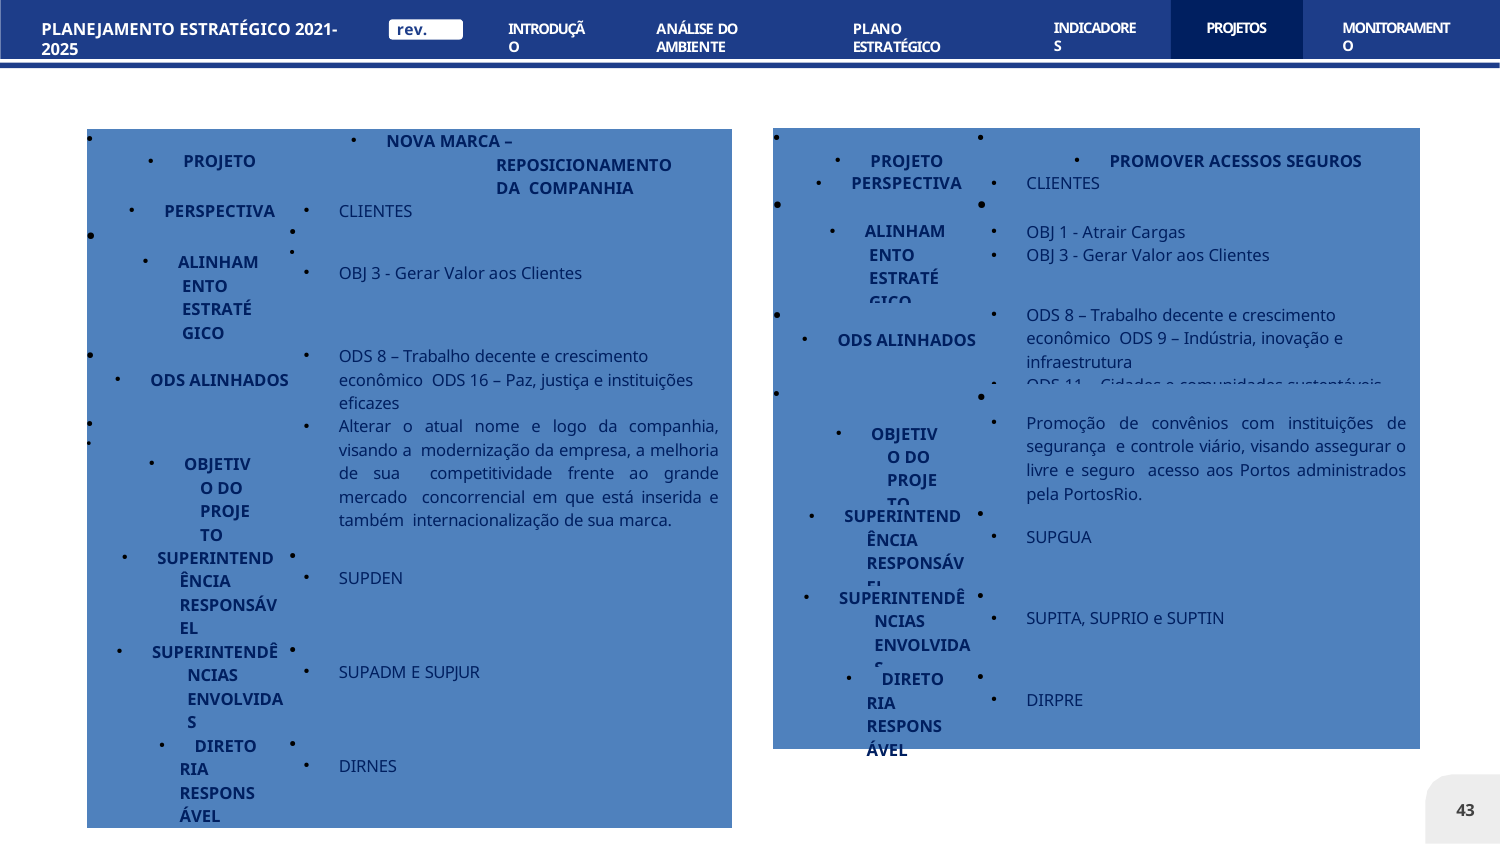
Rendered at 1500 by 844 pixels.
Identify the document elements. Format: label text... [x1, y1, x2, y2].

table_cell CLIENTES [977, 172, 1420, 192]
text_box [1425, 774, 1500, 844]
text_box rev. 2022 [394, 17, 457, 41]
table_cell OBJ 3 - Gerar Valor aos Clientes [289, 223, 732, 344]
table_header PROJETO [87, 129, 289, 199]
text_box ANÁLISE DO AMBIENTE [654, 17, 796, 40]
table_cell OBJETIVO DO PROJETO [773, 384, 977, 505]
text_box MONITORAMENTO [1340, 16, 1453, 39]
table_cell ALINHAMENTO ESTRATÉGICO [87, 223, 289, 344]
table_cell PERSPECTIVA [87, 199, 289, 223]
table_cell ALINHAMENTO ESTRATÉGICO [773, 192, 977, 303]
table_cell SUPERINTENDÊNCIAS ENVOLVIDAS [87, 640, 289, 734]
text_box INTRODUÇÃO [506, 17, 589, 40]
table_cell ODS 8 – Trabalho decente e crescimento econômico ODS 9 – Indústria, inovação e infraestrutura ODS 11 – Cidades e comunidades sustentáveis [977, 303, 1420, 384]
text_box PLANEJAMENTO ESTRATÉGICO 2021-2025 [39, 16, 374, 41]
table_header PROJETO [773, 128, 977, 172]
table_cell DIRETORIA RESPONSÁVEL [773, 667, 977, 749]
text_box INDICADORES [1051, 16, 1137, 39]
table_cell DIRETORIA RESPONSÁVEL [87, 734, 289, 828]
text_box PROJETOS [1204, 16, 1272, 39]
table_cell Alterar o atual nome e logo da companhia, visando a modernização da empresa, a melhoria de sua competitividade frente ao grande mercado concorrencial em que está inserida e também internacionalização de sua marca. [289, 415, 732, 546]
table_cell SUPERINTENDÊNCIAS ENVOLVIDAS [773, 586, 977, 667]
table_cell Promoção de convênios com instituições de segurança e controle viário, visando assegurar o livre e seguro acesso aos Portos administrados pela PortosRio. [977, 384, 1420, 505]
table_header PROMOVER ACESSOS SEGUROS [977, 128, 1420, 172]
table_cell SUPERINTENDÊNCIA RESPONSÁVEL [87, 546, 289, 640]
table_cell SUPITA, SUPRIO e SUPTIN [977, 586, 1420, 667]
table_cell SUPGUA [977, 505, 1420, 586]
table_cell SUPADM E SUPJUR [289, 640, 732, 734]
table_cell OBJETIVO DO PROJETO [87, 415, 289, 546]
table_cell OBJ 1 - Atrair Cargas OBJ 3 - Gerar Valor aos Clientes [977, 192, 1420, 303]
table_cell ODS 8 – Trabalho decente e crescimento econômico ODS 16 – Paz, justiça e instituições eﬁcazes [289, 344, 732, 415]
text_box PLANO ESTRATÉGICO [850, 17, 982, 40]
text_box 41 [1450, 799, 1480, 823]
table_cell DIRPRE [977, 667, 1420, 749]
table_cell ODS ALINHADOS [87, 344, 289, 415]
text_box [0, 62, 1500, 69]
text_box [0, 0, 1500, 59]
table_cell PERSPECTIVA [773, 172, 977, 192]
table_cell DIRNES [289, 734, 732, 828]
table_cell SUPERINTENDÊNCIA RESPONSÁVEL [773, 505, 977, 586]
table_header NOVA MARCA – REPOSICIONAMENTO DA COMPANHIA [289, 129, 732, 199]
table_cell CLIENTES [289, 199, 732, 223]
table_cell SUPDEN [289, 546, 732, 640]
table_cell ODS ALINHADOS [773, 303, 977, 384]
